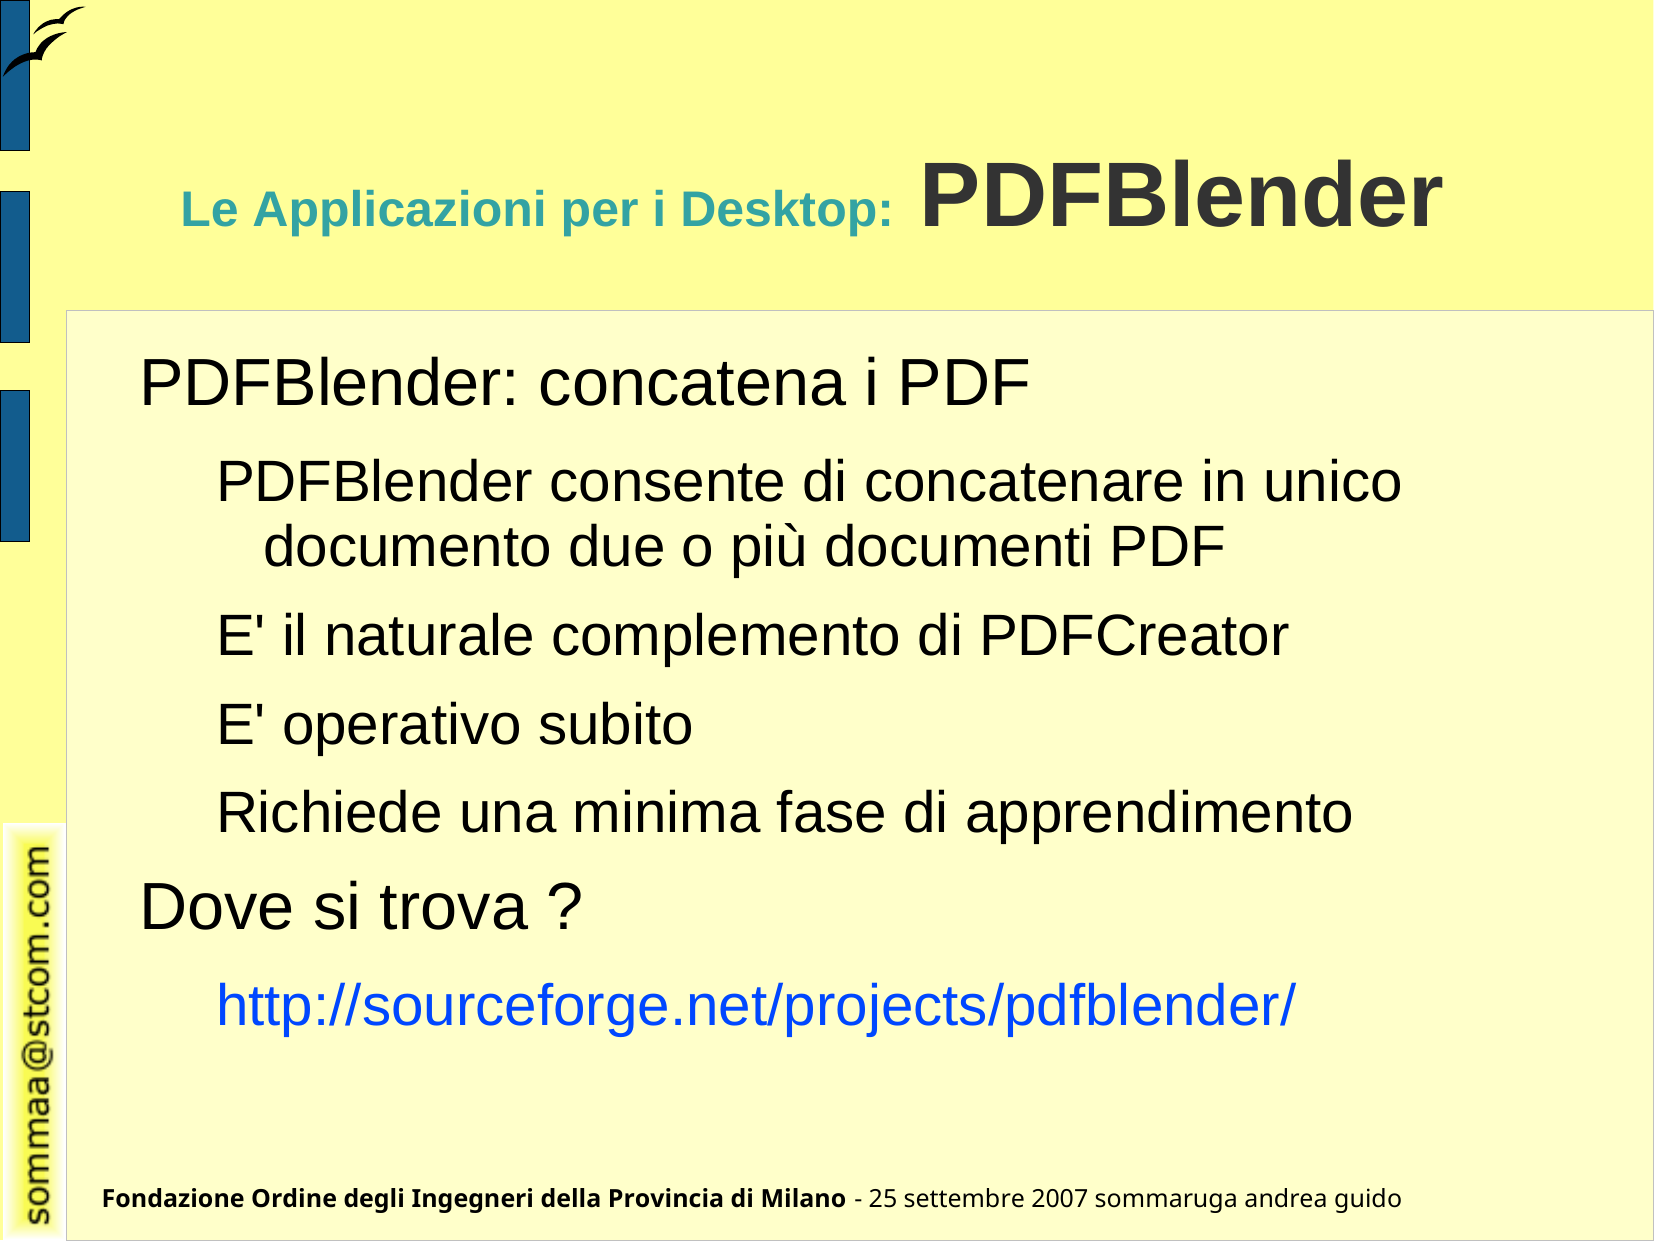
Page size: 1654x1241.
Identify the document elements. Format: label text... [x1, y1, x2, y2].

picture [3, 823, 66, 1241]
title Le Applicazioni per i Desktop: PDFBlender [121, 91, 1534, 299]
list PDFBlender: concatena i PDF PDFBlender consente di concatenare in unico documento due o più documenti PDF E' il naturale complemento di PDFCreator E' operativo subito Richiede una minima fase di apprendimento Dove si trova ? http://sourceforge.net/projects/pdfblender/ [121, 344, 1534, 1127]
